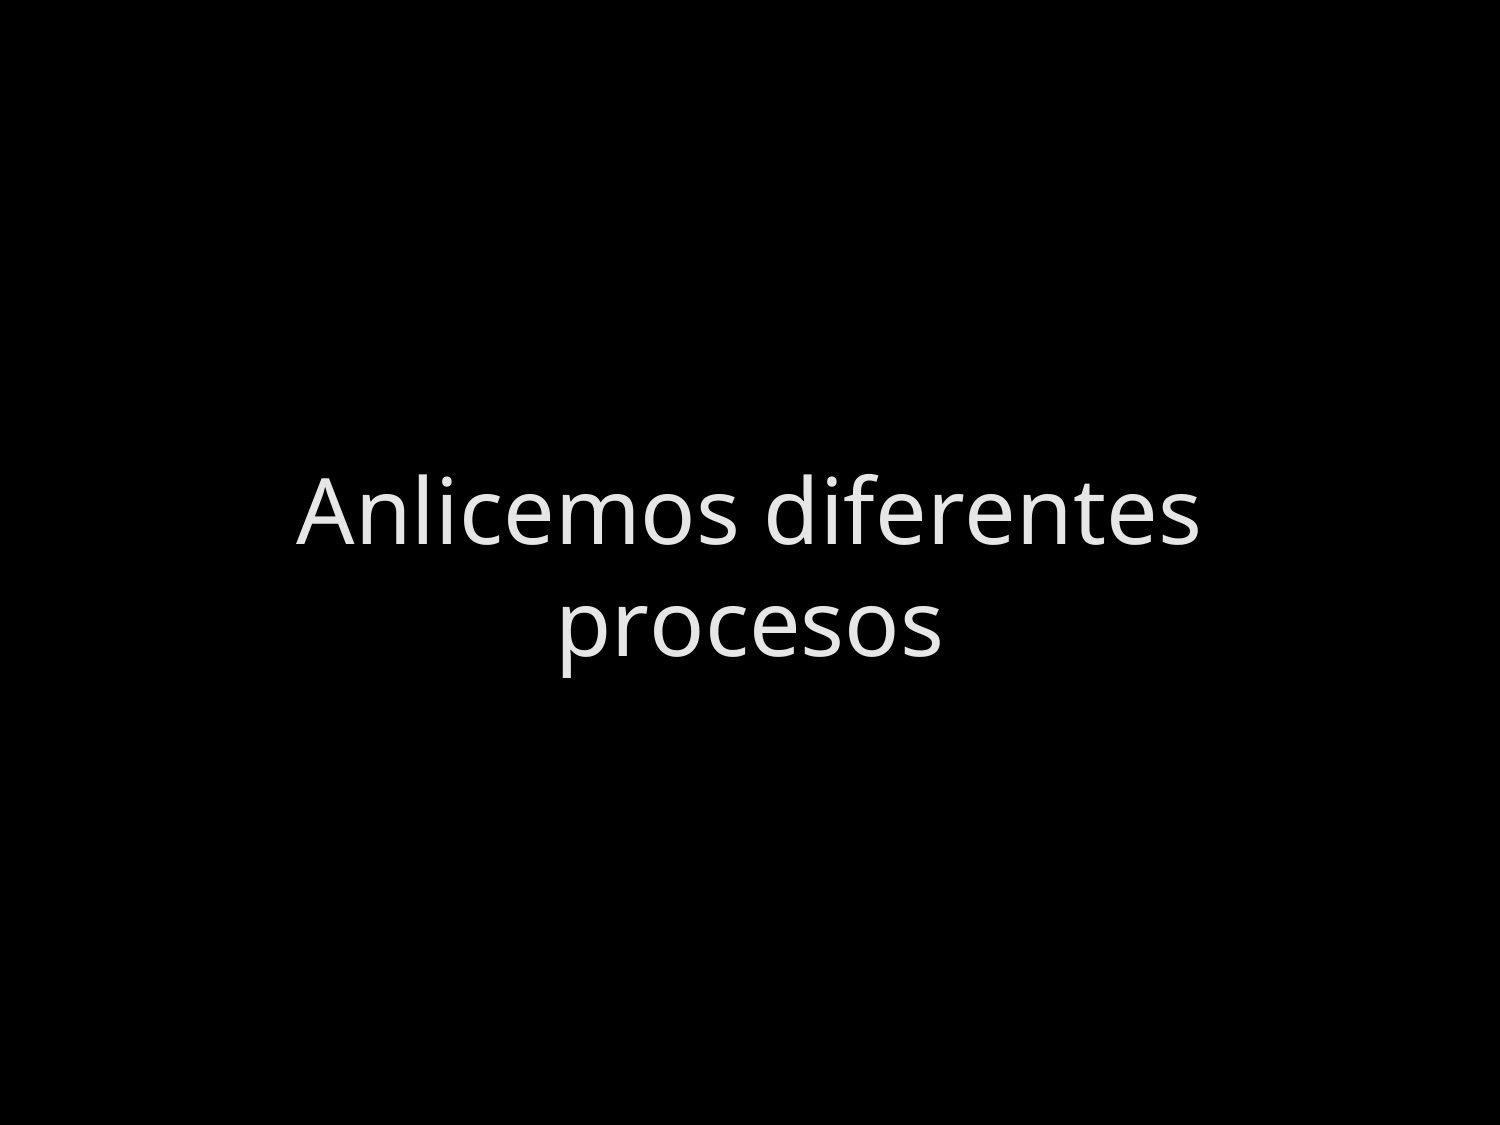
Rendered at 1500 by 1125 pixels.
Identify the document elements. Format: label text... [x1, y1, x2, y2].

subtitle Anlicemos diferentes procesos [109, 112, 1391, 1013]
